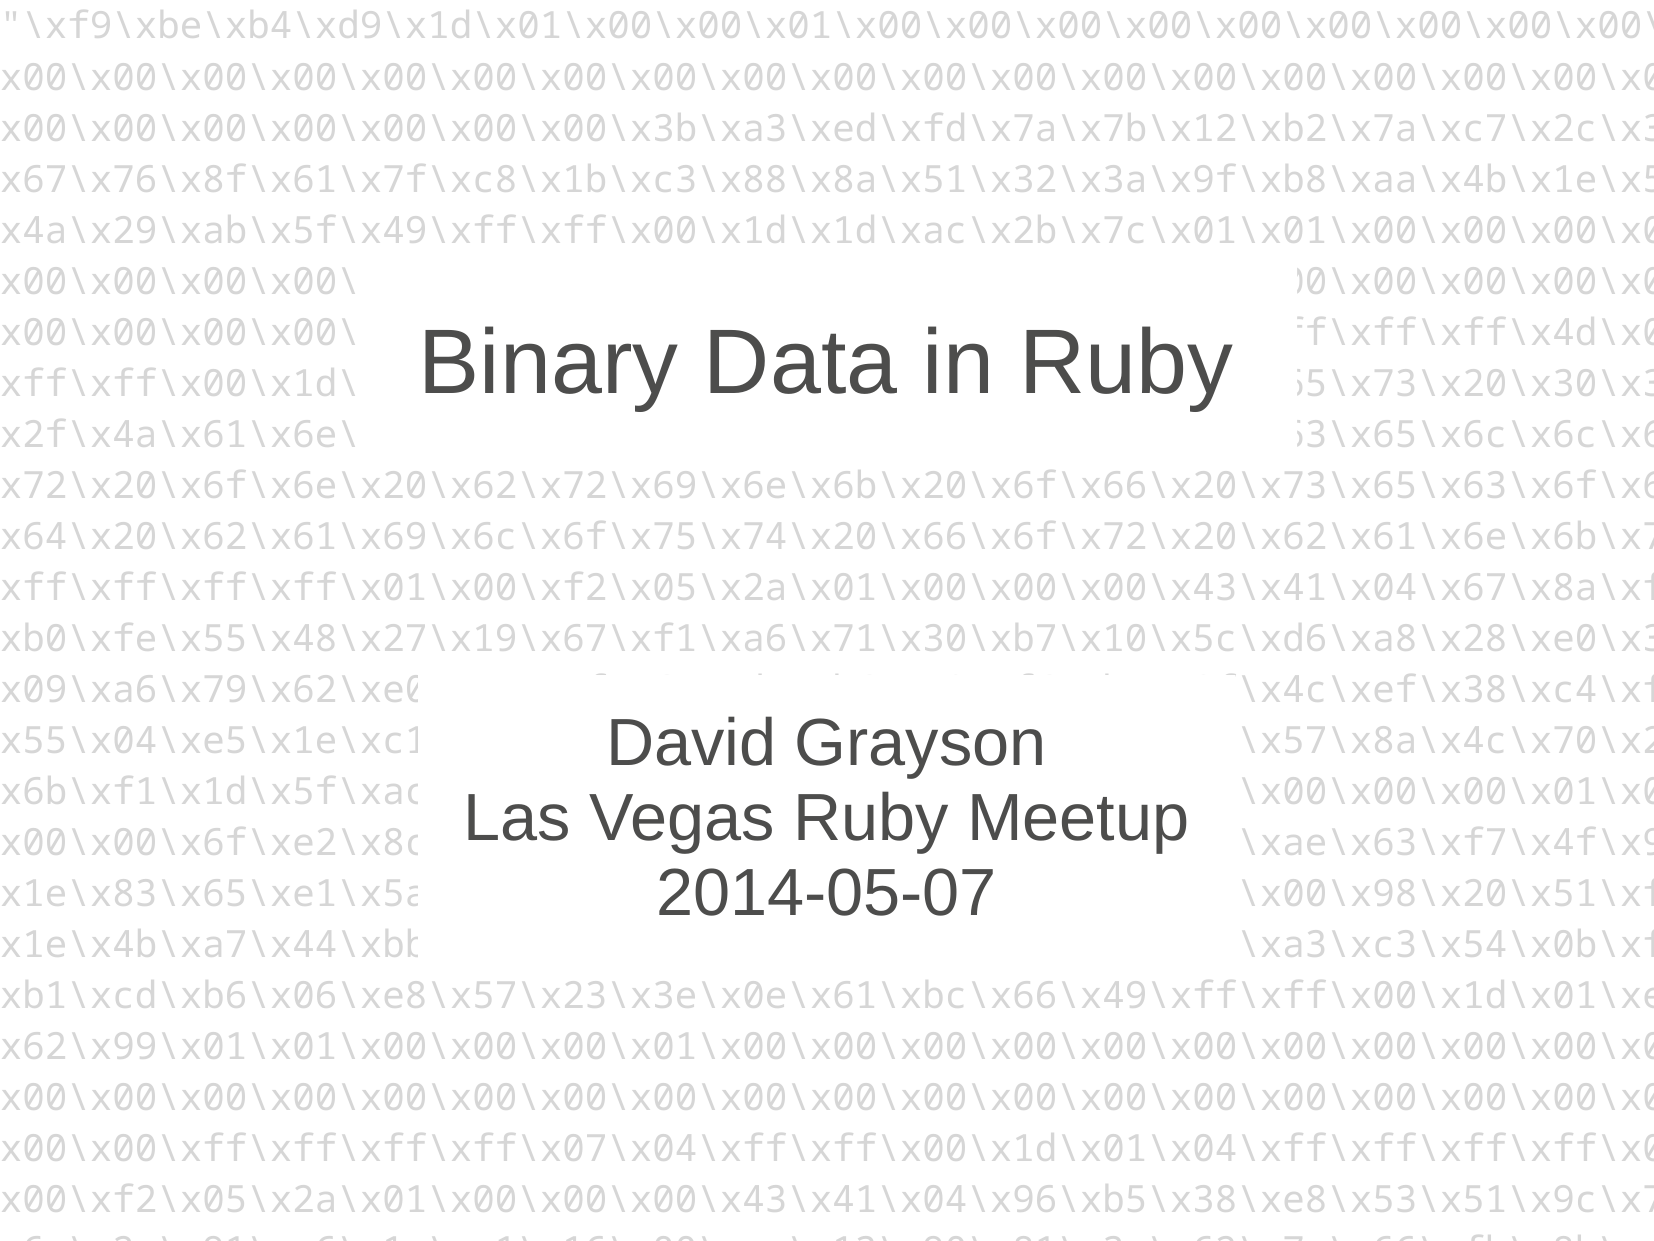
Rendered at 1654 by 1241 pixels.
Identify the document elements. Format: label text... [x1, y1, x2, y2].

text_box "\xf9\xbe\xb4\xd9\x1d\x01\x00\x00\x01\x00\x00\x00\x00\x00\x00\x00\x00\x00\x00\x00\x00\x00\x00\x00\x00\x00\x00\x00\x00\x00\x00\x00\x00\x00\x00\x00\x00\x00\x00\x00\x00\x00\x00\x00\x3b\xa3\xed\xfd\x7a\x7b\x12\xb2\x7a\xc7\x2c\x3e\x67\x76\x8f\x61\x7f\xc8\x1b\xc3\x88\x8a\x51\x32\x3a\x9f\xb8\xaa\x4b\x1e\x5e\x4a\x29\xab\x5f\x49\xff\xff\x00\x1d\x1d\xac\x2b\x7c\x01\x01\x00\x00\x00\x01\x00\x00\x00\x00\x00\x00\x00\x00\x00\x00\x00\x00\x00\x00\x00\x00\x00\x00\x00\x00\x00\x00\x00\x00\x00\x00\x00\x00\x00\x00\x00\x00\xff\xff\xff\xff\x4d\x04\xff\xff\x00\x1d\x01\x04\x45\x54\x68\x65\x20\x54\x69\x6d\x65\x73\x20\x30\x33\x2f\x4a\x61\x6e\x2f\x32\x30\x30\x39\x20\x43\x68\x61\x6e\x63\x65\x6c\x6c\x6f\x72\x20\x6f\x6e\x20\x62\x72\x69\x6e\x6b\x20\x6f\x66\x20\x73\x65\x63\x6f\x6e\x64\x20\x62\x61\x69\x6c\x6f\x75\x74\x20\x66\x6f\x72\x20\x62\x61\x6e\x6b\x73\xff\xff\xff\xff\x01\x00\xf2\x05\x2a\x01\x00\x00\x00\x43\x41\x04\x67\x8a\xfd\xb0\xfe\x55\x48\x27\x19\x67\xf1\xa6\x71\x30\xb7\x10\x5c\xd6\xa8\x28\xe0\x39\x09\xa6\x79\x62\xe0\xea\x1f\x61\xde\xb6\x49\xf6\xbc\x3f\x4c\xef\x38\xc4\xf3\x55\x04\xe5\x1e\xc1\x12\xde\x5c\x38\x4d\xf7\xba\x0b\x8d\x57\x8a\x4c\x70\x2b\x6b\xf1\x1d\x5f\xac\x00\x00\x00\x00\xf9\xbe\xb4\xd9\xd7\x00\x00\x00\x01\x00\x00\x00\x6f\xe2\x8c\x0a\xb6\xf1\xb3\x72\xc1\xa6\xa2\x46\xae\x63\xf7\x4f\x93\x1e\x83\x65\xe1\x5a\x08\x9c\x68\xd6\x19\x00\x00\x00\x00\x00\x98\x20\x51\xfd\x1e\x4b\xa7\x44\xbb\xbe\x68\x0e\x1f\xee\x14\x67\x7b\xa1\xa3\xc3\x54\x0b\xf7\xb1\xcd\xb6\x06\xe8\x57\x23\x3e\x0e\x61\xbc\x66\x49\xff\xff\x00\x1d\x01\xe3\x62\x99\x01\x01\x00\x00\x00\x01\x00\x00\x00\x00\x00\x00\x00\x00\x00\x00\x00\x00\x00\x00\x00\x00\x00\x00\x00\x00\x00\x00\x00\x00\x00\x00\x00\x00\x00\x00\x00\x00\xff\xff\xff\xff\x07\x04\xff\xff\x00\x1d\x01\x04\xff\xff\xff\xff\x01\x00\xf2\x05\x2a\x01\x00\x00\x00\x43\x41\x04\x96\xb5\x38\xe8\x53\x51\x9c\x72\x6a\x2c\x91\xe6\x1e\xc1\x16\x00\xae\x13\x90\x81\x3a\x62\x7c\x66\xfb\x8b\xe7\x94\x7b\xe6\x3c\x52\xda\x75\x89\x37\x95\x15\xd4\xe0\xa6\x04\xf8\x14\x17\x81\xe6\x22\x94\x72\x11\x66\xbf\x62\x1e\x73\xa8\x2c\xbf\x23\x42\xc8\x58\xee\xac\x00\x00\x00\x00\xf9\xbe\xb4\xd9\xd7\x00\x00\x00\x01\x00\x00\x00\x48\x60\xeb\x18\xbf\x1b\x16\x20\xe3\x7e\x94\x90\xfc\x8a\x42\x75\x14\x41\x6f\xd7\x51\x59\xab\x86\x68\x8e\x9a\x83\x00\x00\x00\x00\xd5\xfd\xcc\x54\x1e\x25\xde\x1c\x7a\x5a\xdd\xed\xf2\x48\x58\xb8\xbb\x66\x5c\x9f\x36\xef\x74\x4e\xe4\x2c\x31\x60\x22\xc9\x0f\x9b\xb0\xbc\x66\x49\xff\xff\x00\x1d\x08\xd2\xbd\x61\x01\x01\x00\x00\x00\x01\x00\x00\x00\x00\x00\x00\x00\x00\x00\x00\x00\x00\x00\x00\x00\x00\x00\x00\x00\x00\x00\x00\x00\x00\x00\x00\x00\x00\x00\x00\x00\x00\xff\xff\xff\xff\x07\x04\xff\xff\x00\x1d\x01\x0b\xff\xff\xff\xff\x01\x00\xf2\x05\x2a\x01\x00 [0, 0, 1654, 1241]
title Binary Data in Ruby [356, 257, 1298, 466]
subtitle David Grayson Las Vegas Ruby Meetup 2014-05-07 [418, 675, 1236, 961]
